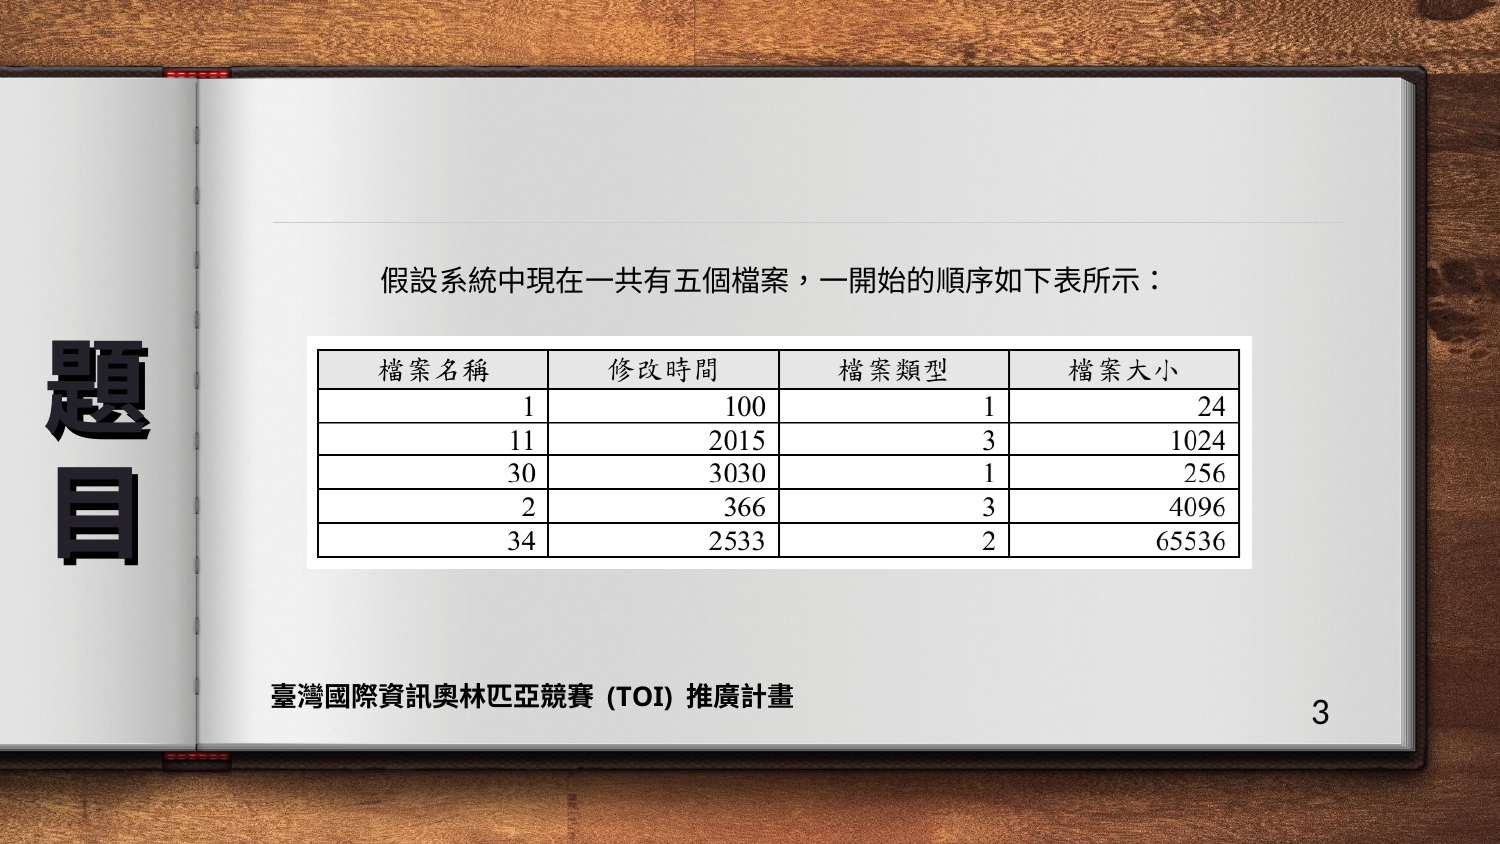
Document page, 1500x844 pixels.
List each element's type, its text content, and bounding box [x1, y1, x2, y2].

text_box [1295, 672, 1386, 737]
text_box 假設系統中現在一共有五個檔案，一開始的順序如下表所示： [307, 255, 1341, 305]
title 題 目 [28, 306, 210, 552]
picture [307, 336, 1252, 569]
